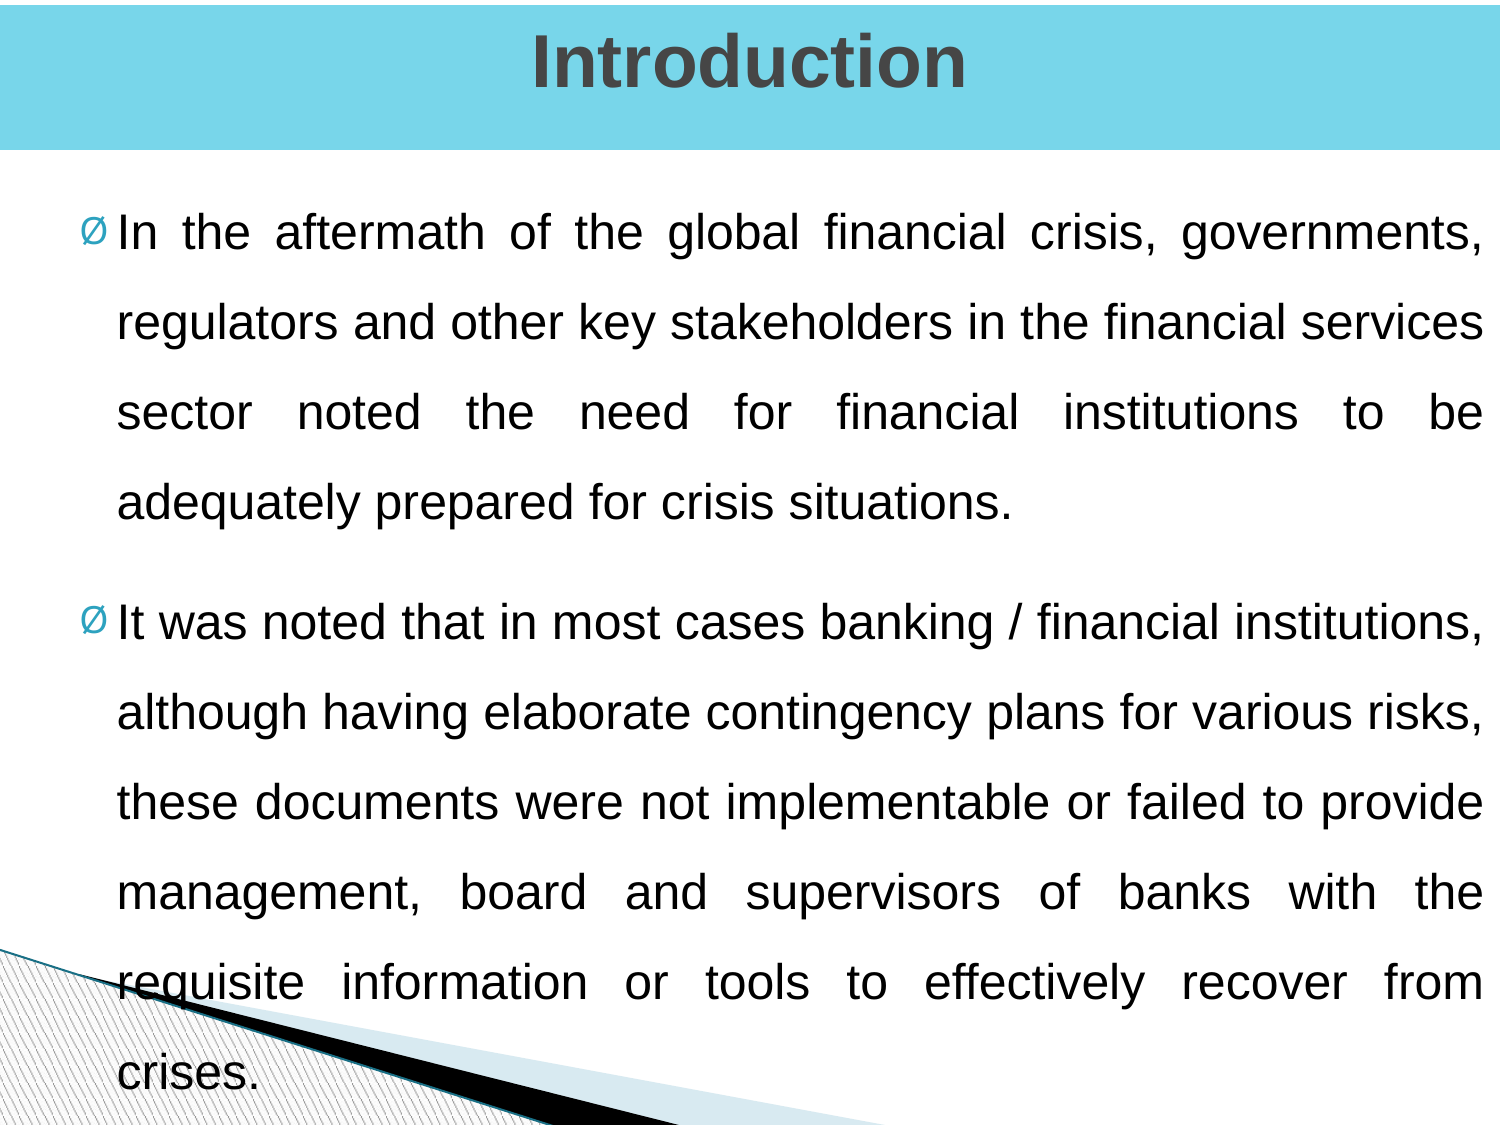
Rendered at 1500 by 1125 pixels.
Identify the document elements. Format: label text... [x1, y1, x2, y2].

list In the aftermath of the global financial crisis, governments, regulators and other key stakeholders in the financial services sector noted the need for financial institutions to be adequately prepared for crisis situations. It was noted that in most cases banking / financial institutions, although having elaborate contingency plans for various risks, these documents were not implementable or failed to provide management, board and supervisors of banks with the requisite information or tools to effectively recover from crises. [0, 162, 1500, 1075]
picture [0, 1075, 543, 1125]
title Introduction [0, 5, 1500, 150]
